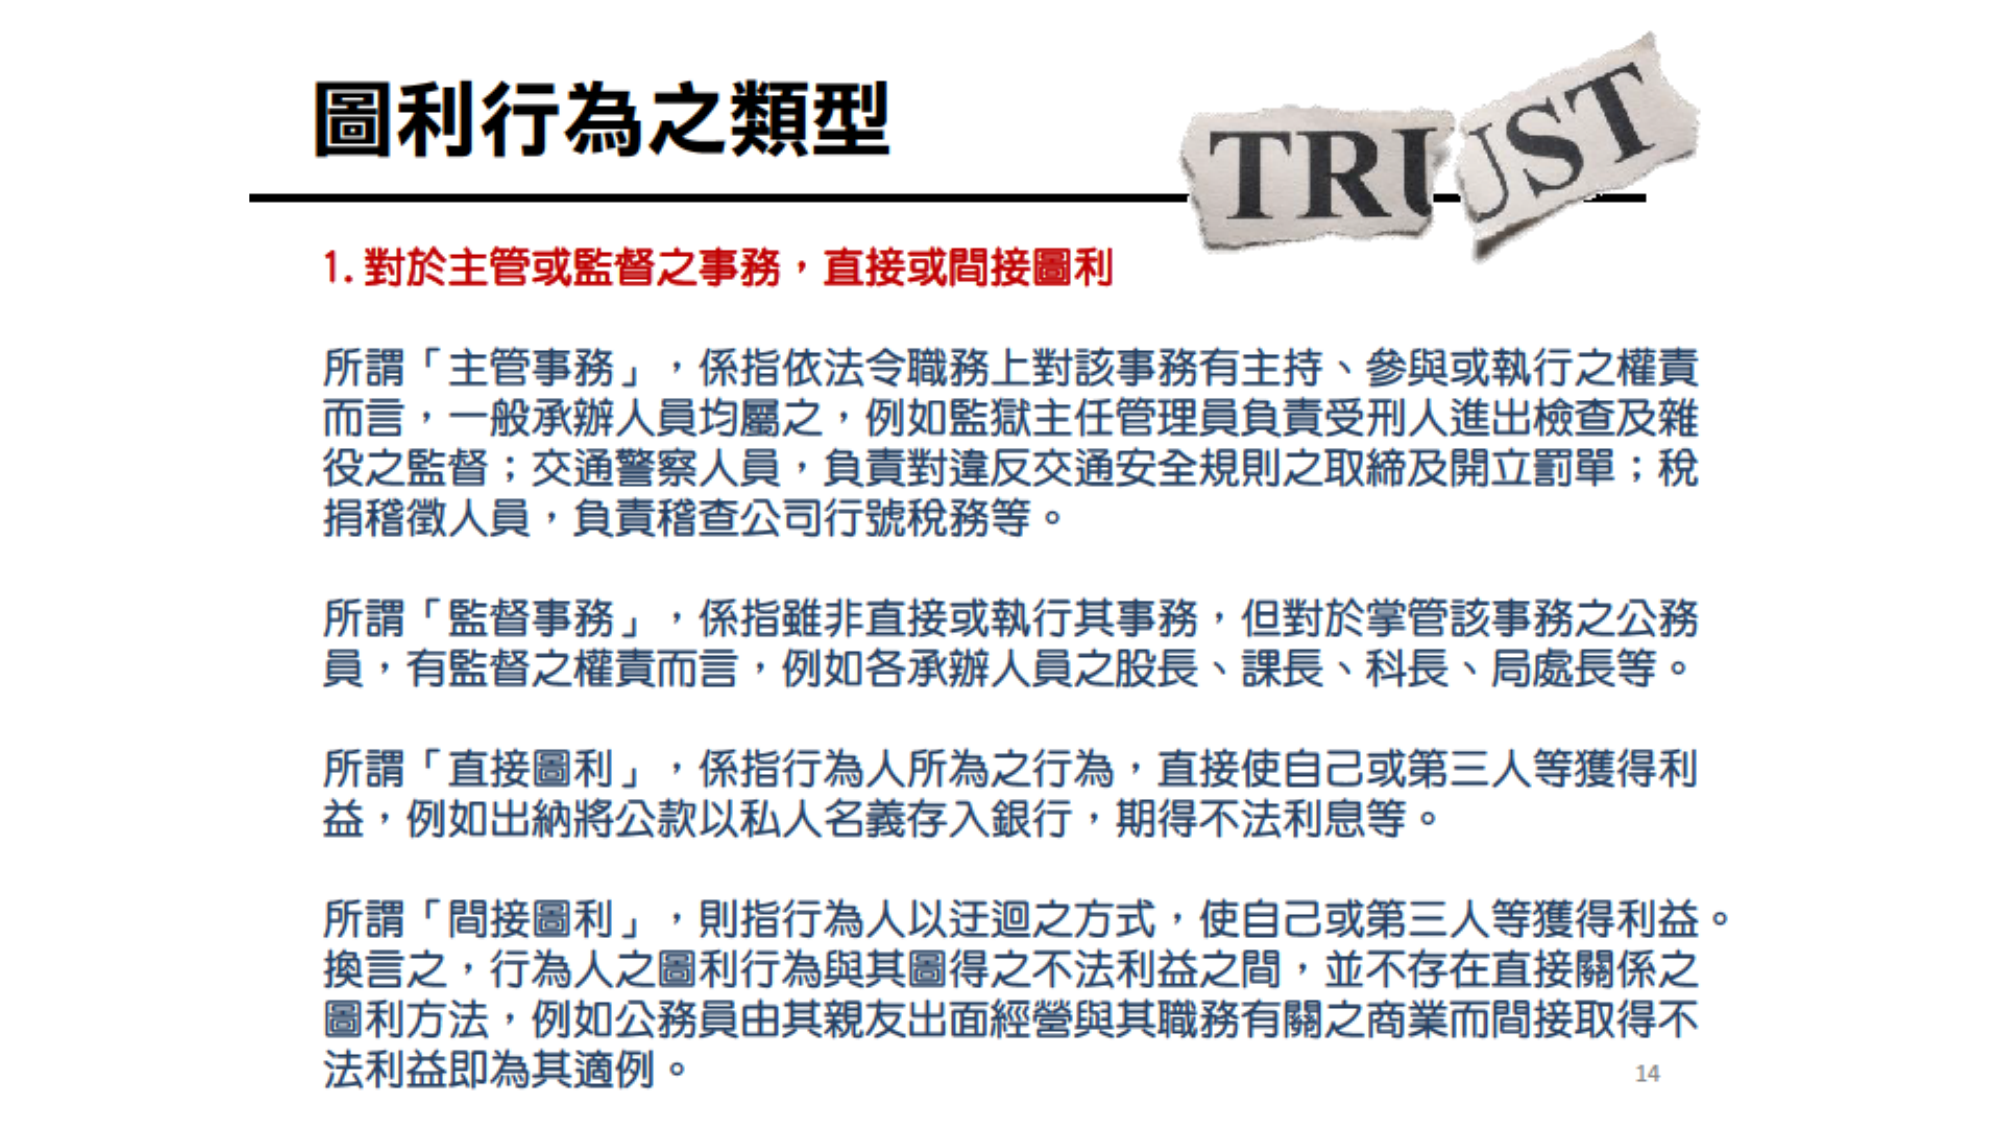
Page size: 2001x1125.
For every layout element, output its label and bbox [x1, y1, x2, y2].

picture [249, 0, 1751, 1125]
